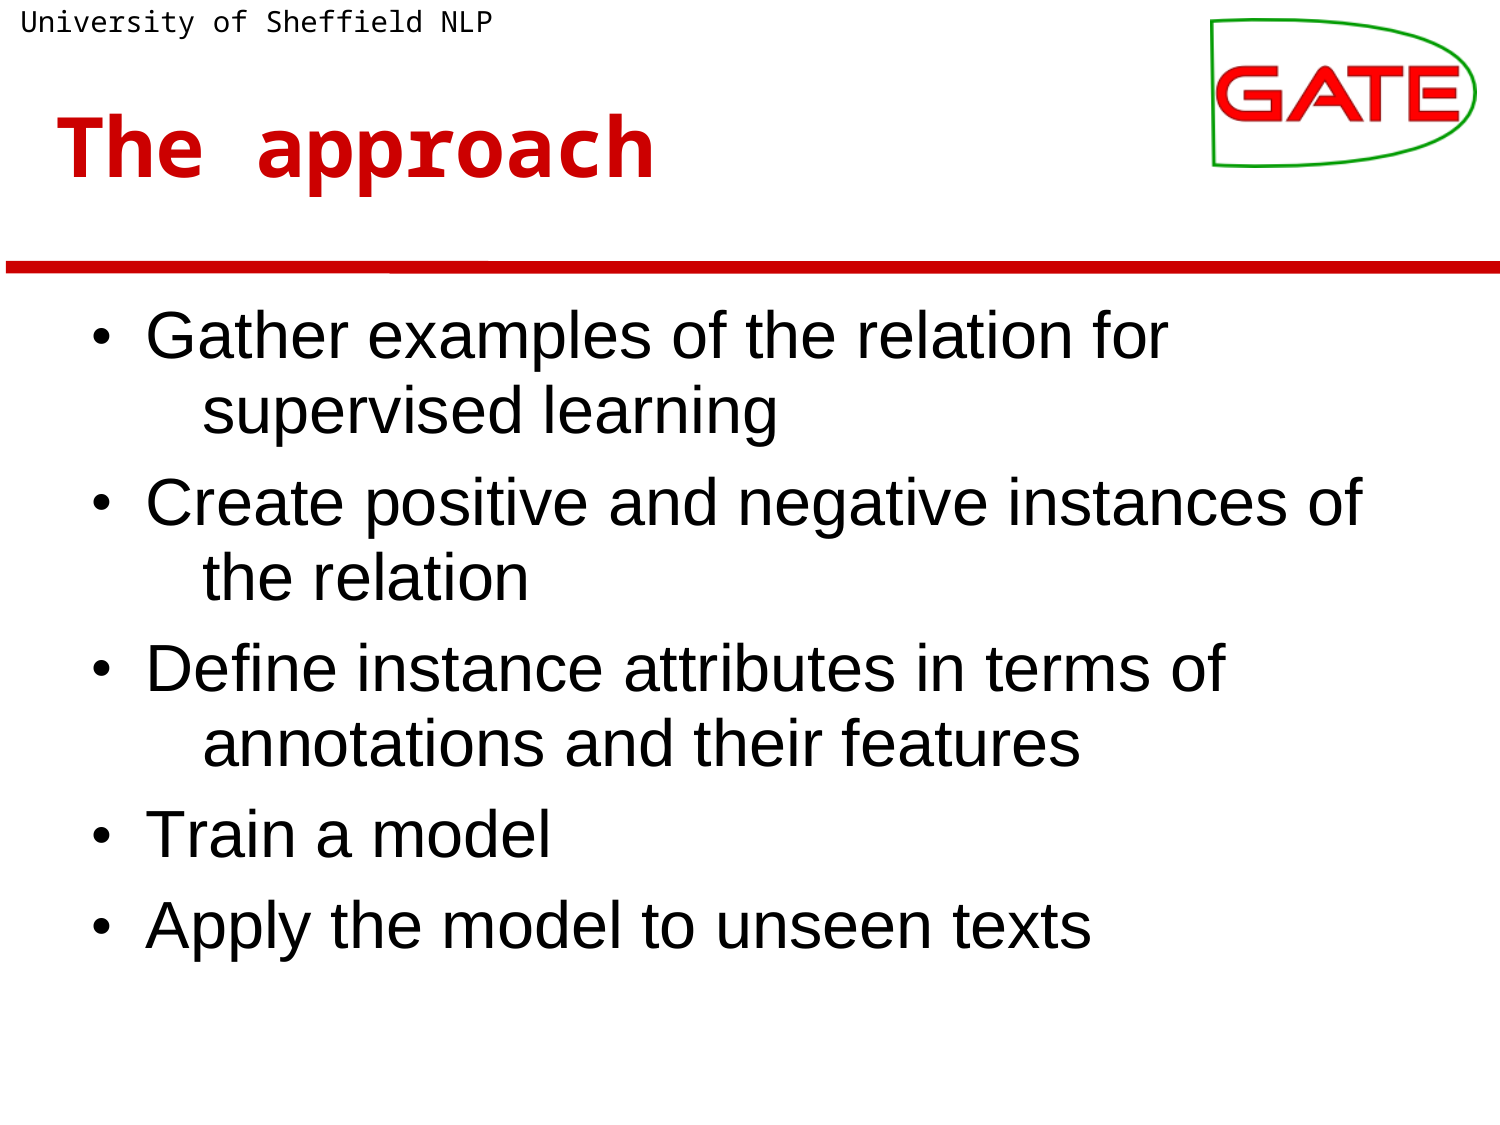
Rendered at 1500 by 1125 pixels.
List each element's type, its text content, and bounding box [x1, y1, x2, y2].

picture [1210, 18, 1477, 168]
title The approach [41, 37, 1391, 254]
list Gather examples of the relation for supervised learning Create positive and negative instances of the relation Define instance attributes in terms of annotations and their features Train a model Apply the model to unseen texts [74, 290, 1425, 1034]
